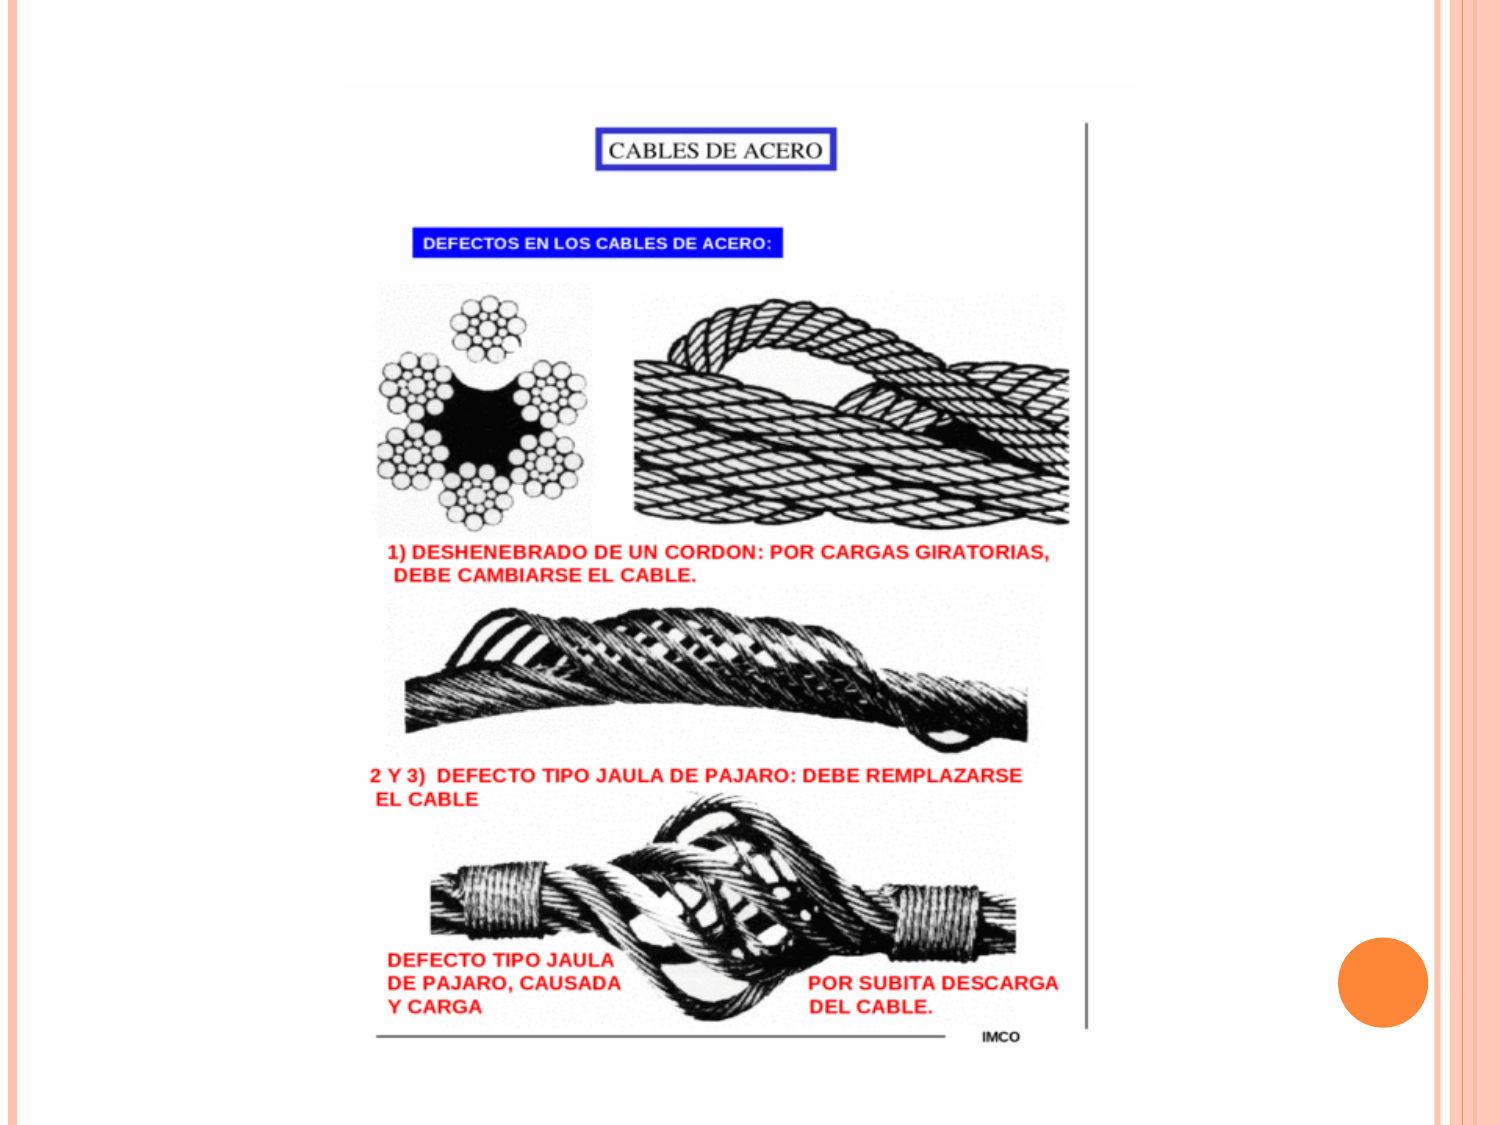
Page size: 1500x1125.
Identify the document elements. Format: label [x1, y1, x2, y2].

picture [342, 82, 1140, 1087]
